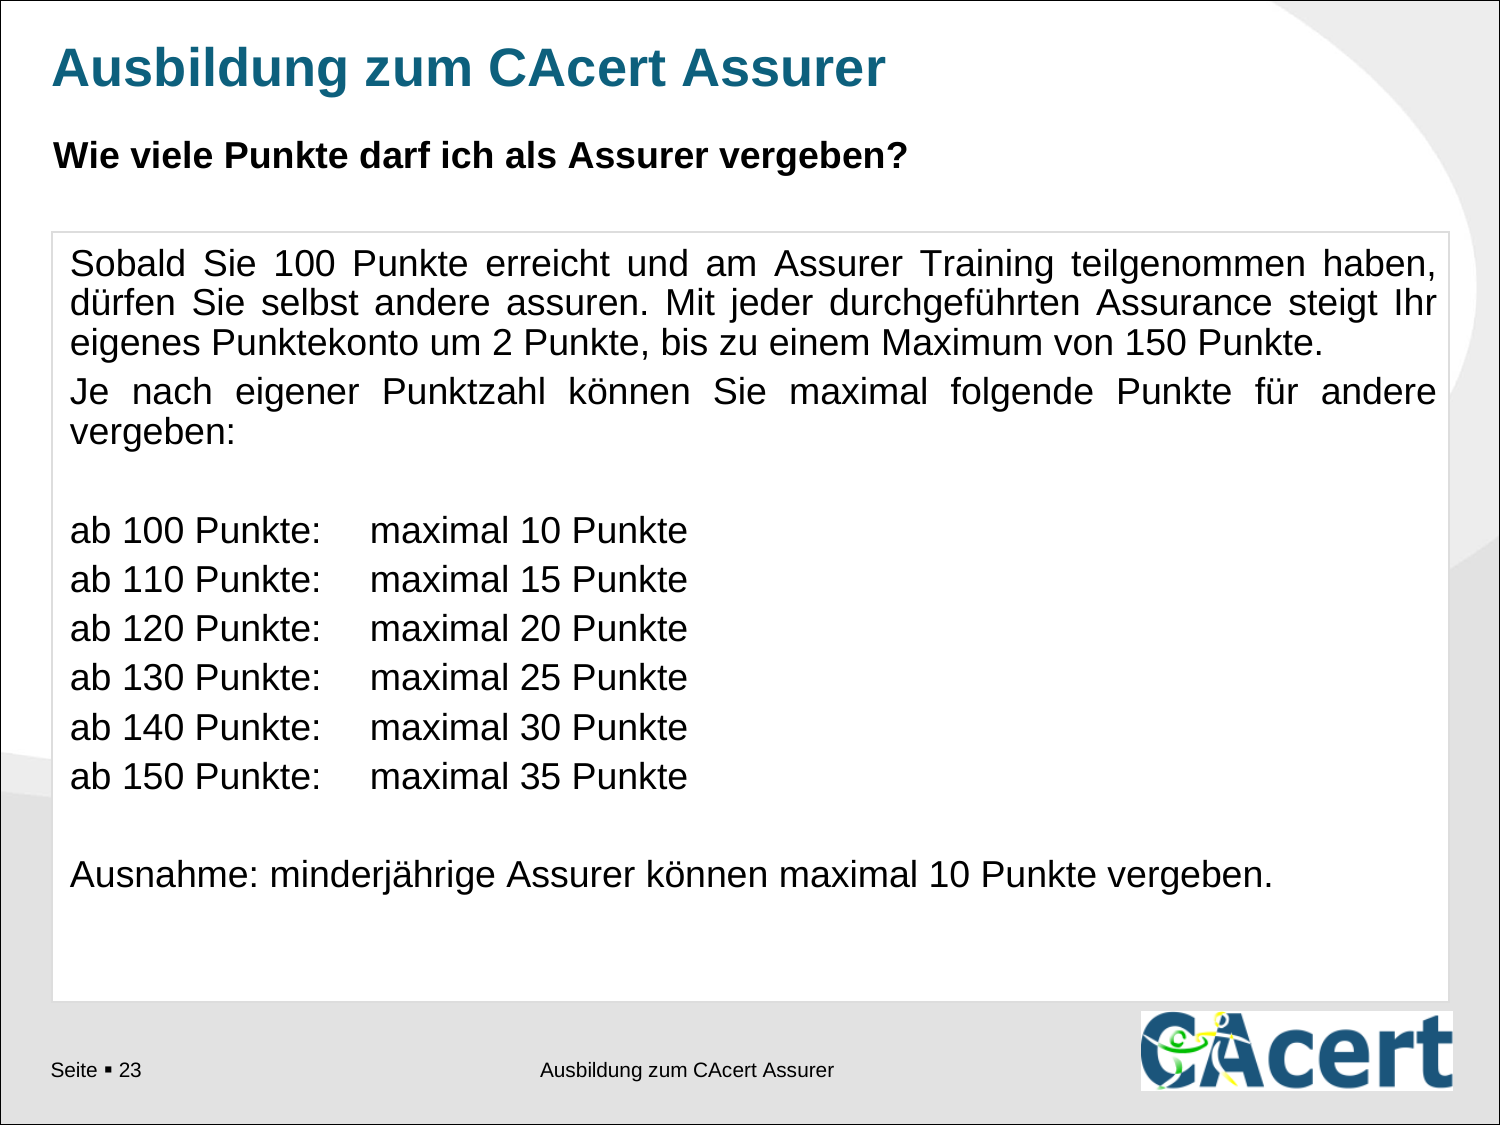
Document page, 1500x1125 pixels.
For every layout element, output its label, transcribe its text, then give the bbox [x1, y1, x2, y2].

picture [1, 1, 1499, 1124]
text_box Wie viele Punkte darf ich als Assurer vergeben? [53, 125, 1446, 185]
title Ausbildung zum CAcert Assurer [51, 19, 1450, 118]
text_box Sobald Sie 100 Punkte erreicht und am Assurer Training teilgenommen haben, dürfen Sie selbst andere assuren. Mit jeder durchgeführten Assurance steigt Ihr eigenes Punktekonto um 2 Punkte, bis zu einem Maximum von 150 Punkte. Je nach eigener Punktzahl können Sie maximal folgende Punkte für andere vergeben: ab 100 Punkte: maximal 10 Punkte ab 110 Punkte: maximal 15 Punkte ab 120 Punkte: maximal 20 Punkte ab 130 Punkte: maximal 25 Punkte ab 140 Punkte: maximal 30 Punkte ab 150 Punkte: maximal 35 Punkte Ausnahme: minderjährige Assurer können maximal 10 Punkte vergeben. [52, 232, 1450, 1003]
